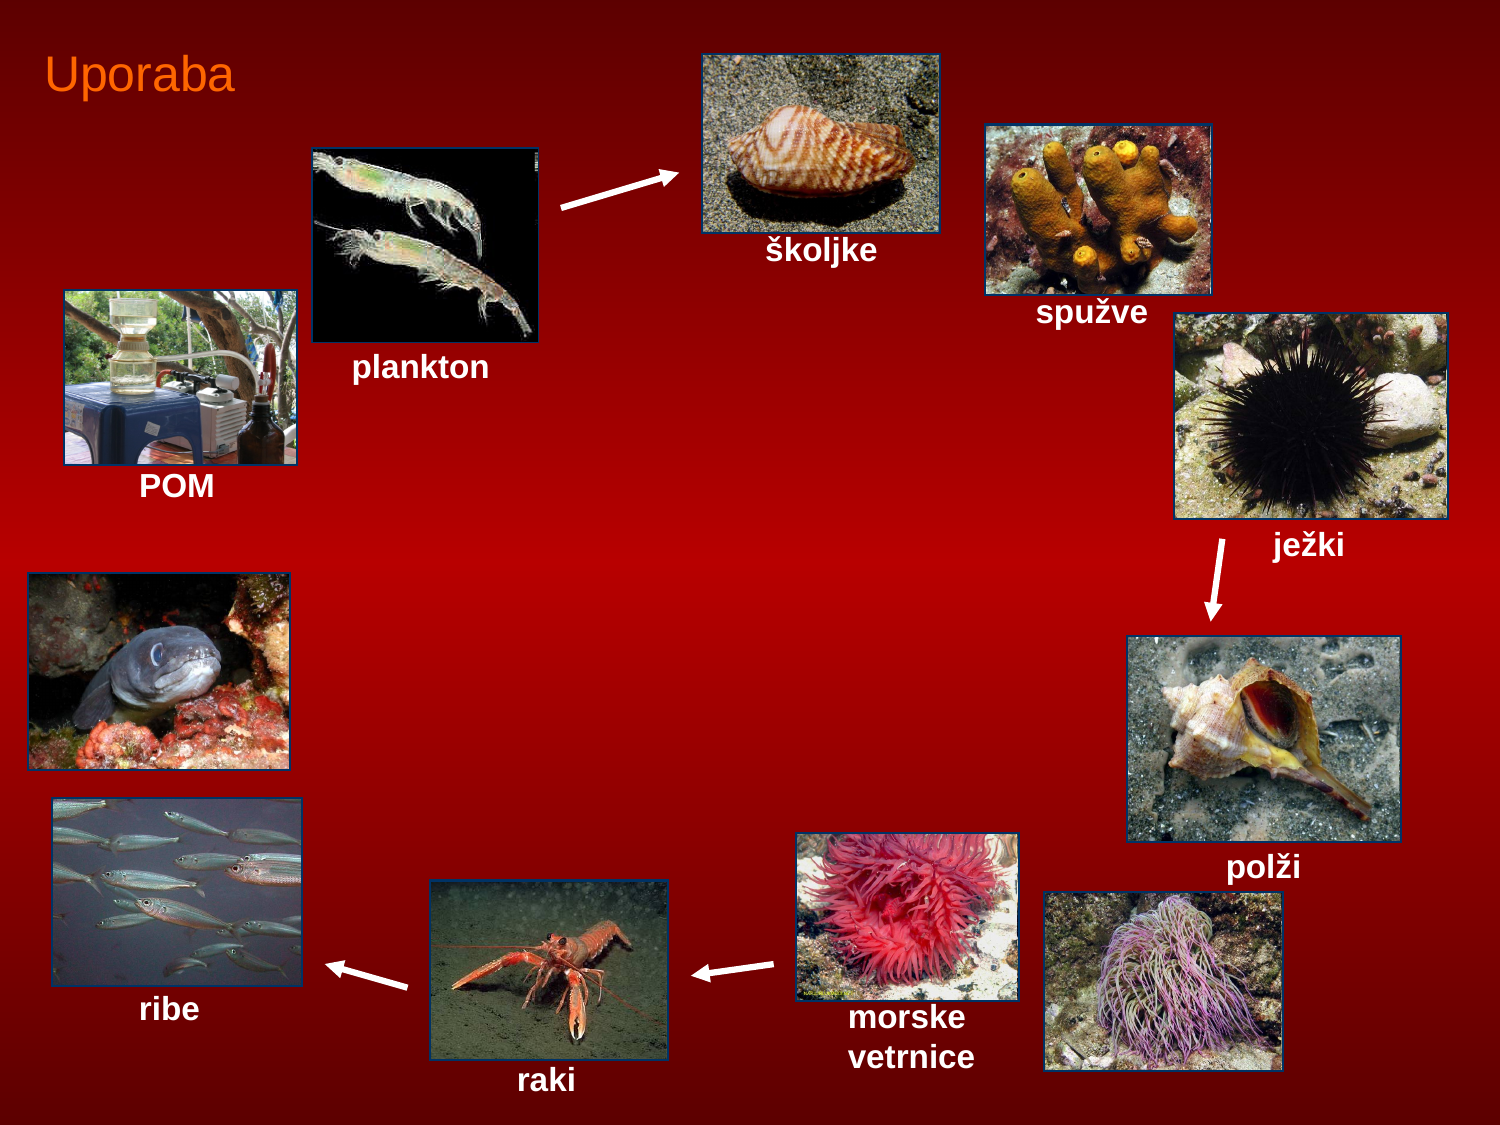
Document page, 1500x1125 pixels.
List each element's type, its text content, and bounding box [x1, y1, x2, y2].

picture [29, 574, 290, 770]
text_box ribe [124, 979, 215, 1036]
picture [1127, 636, 1400, 841]
text_box raki [502, 1050, 592, 1107]
text_box polži [1211, 837, 1317, 894]
picture [312, 148, 538, 342]
text_box školjke [750, 219, 893, 276]
text_box ježki [1258, 515, 1361, 571]
picture [430, 881, 668, 1059]
picture [986, 125, 1211, 295]
picture [1045, 893, 1282, 1071]
picture [702, 54, 939, 232]
picture [53, 798, 302, 985]
text_box morske vetrnice [833, 987, 991, 1084]
text_box plankton [336, 337, 505, 394]
text_box spužve [1020, 282, 1164, 339]
title Uporaba [29, 31, 1380, 112]
picture [797, 834, 1018, 1000]
picture [64, 290, 297, 465]
picture [1175, 314, 1447, 519]
text_box POM [124, 456, 230, 512]
